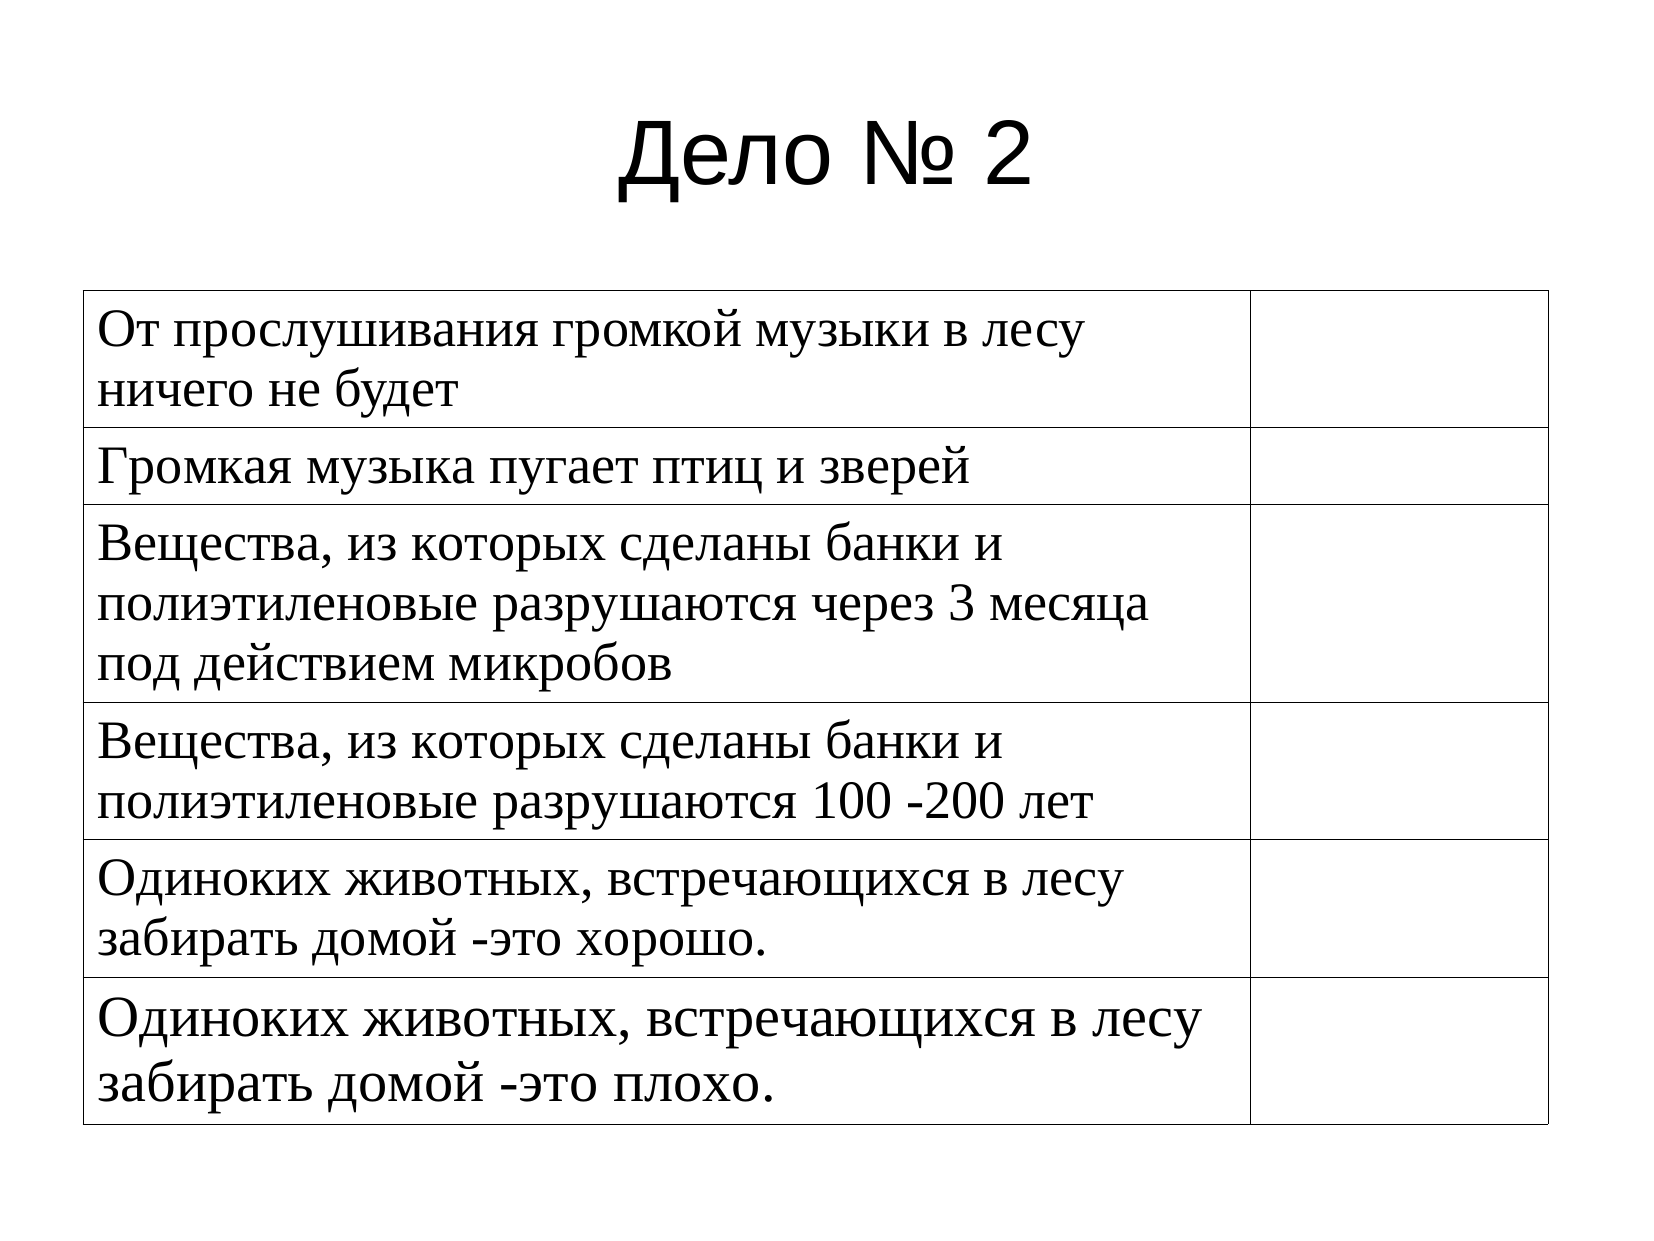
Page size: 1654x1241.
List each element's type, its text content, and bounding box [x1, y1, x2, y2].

table_cell [1251, 840, 1548, 977]
table_header От прослушивания громкой музыки в лесу ничего не будет [84, 291, 1250, 427]
table_cell Одиноких животных, встречающихся в лесу забирать домой -это плохо. [84, 978, 1250, 1124]
table_cell [1251, 978, 1548, 1124]
table_cell [1251, 703, 1548, 839]
table_cell [1251, 428, 1548, 504]
table_cell Вещества, из которых сделаны банки и полиэтиленовые разрушаются через 3 месяца под действием микробов [84, 505, 1250, 702]
table_cell Громкая музыка пугает птиц и зверей [84, 428, 1250, 504]
table_cell Одиноких животных, встречающихся в лесу забирать домой -это хорошо. [84, 840, 1250, 977]
table_cell [1251, 505, 1548, 702]
title Дело № 2 [82, 49, 1571, 257]
table_cell Вещества, из которых сделаны банки и полиэтиленовые разрушаются 100 -200 лет [84, 703, 1250, 839]
table_header [1251, 291, 1548, 427]
